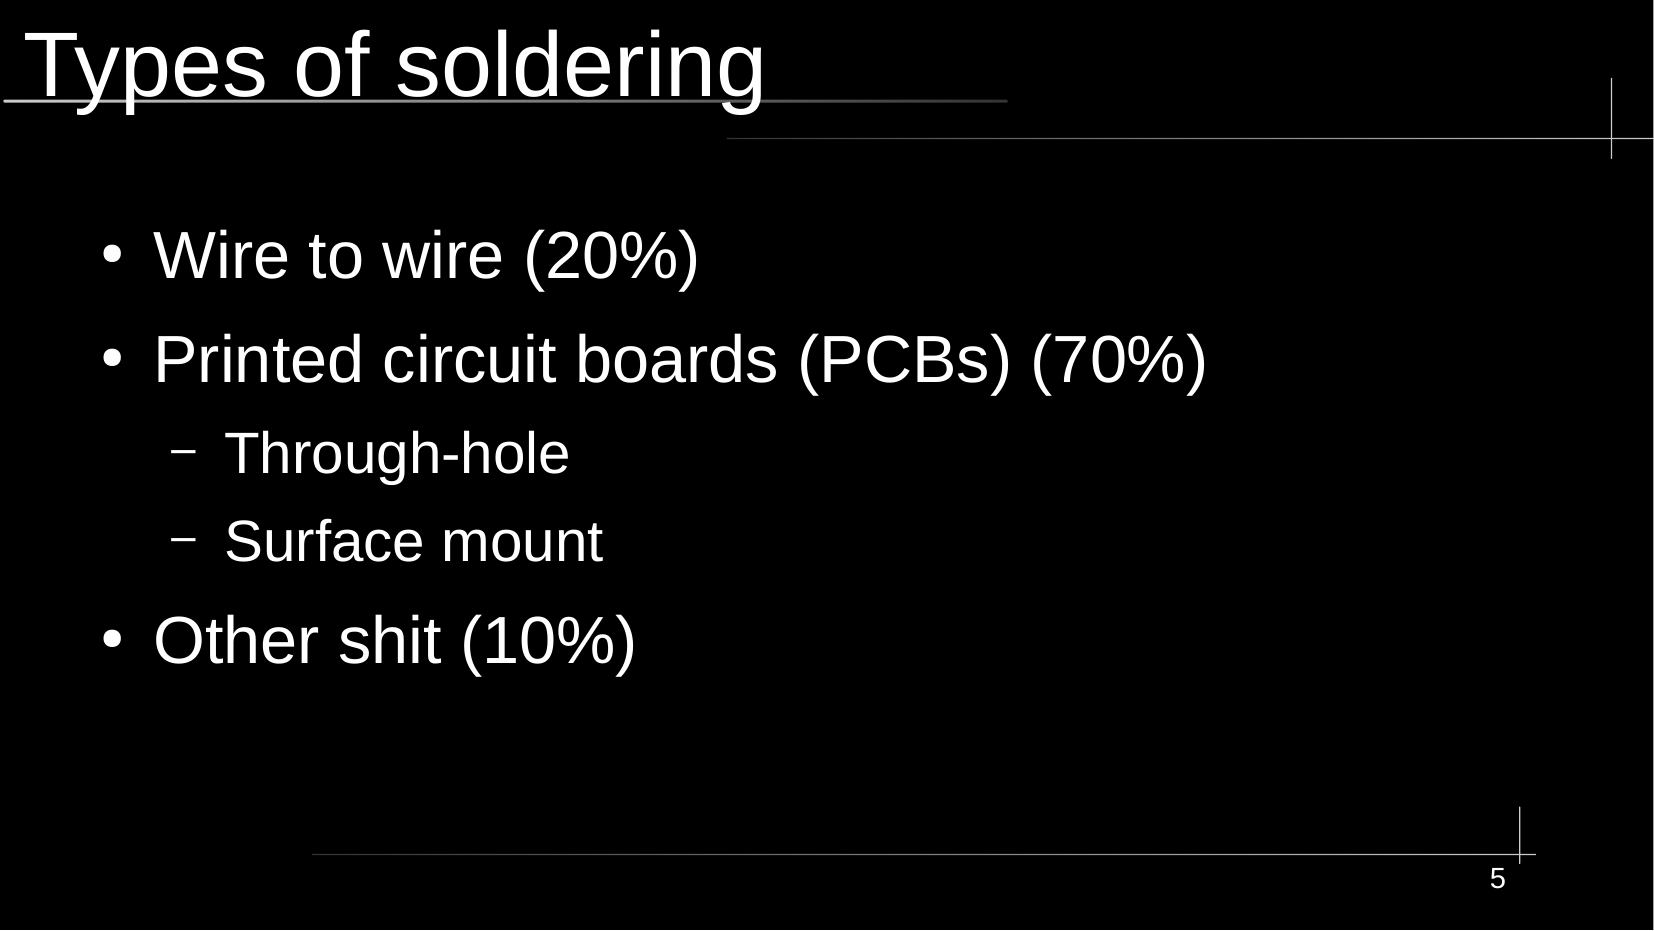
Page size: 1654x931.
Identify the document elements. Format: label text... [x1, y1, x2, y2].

list Wire to wire (20%) Printed circuit boards (PCBs) (70%) Through-hole Surface mount Other shit (10%) [82, 217, 1571, 758]
title Types of soldering [23, 11, 1589, 119]
